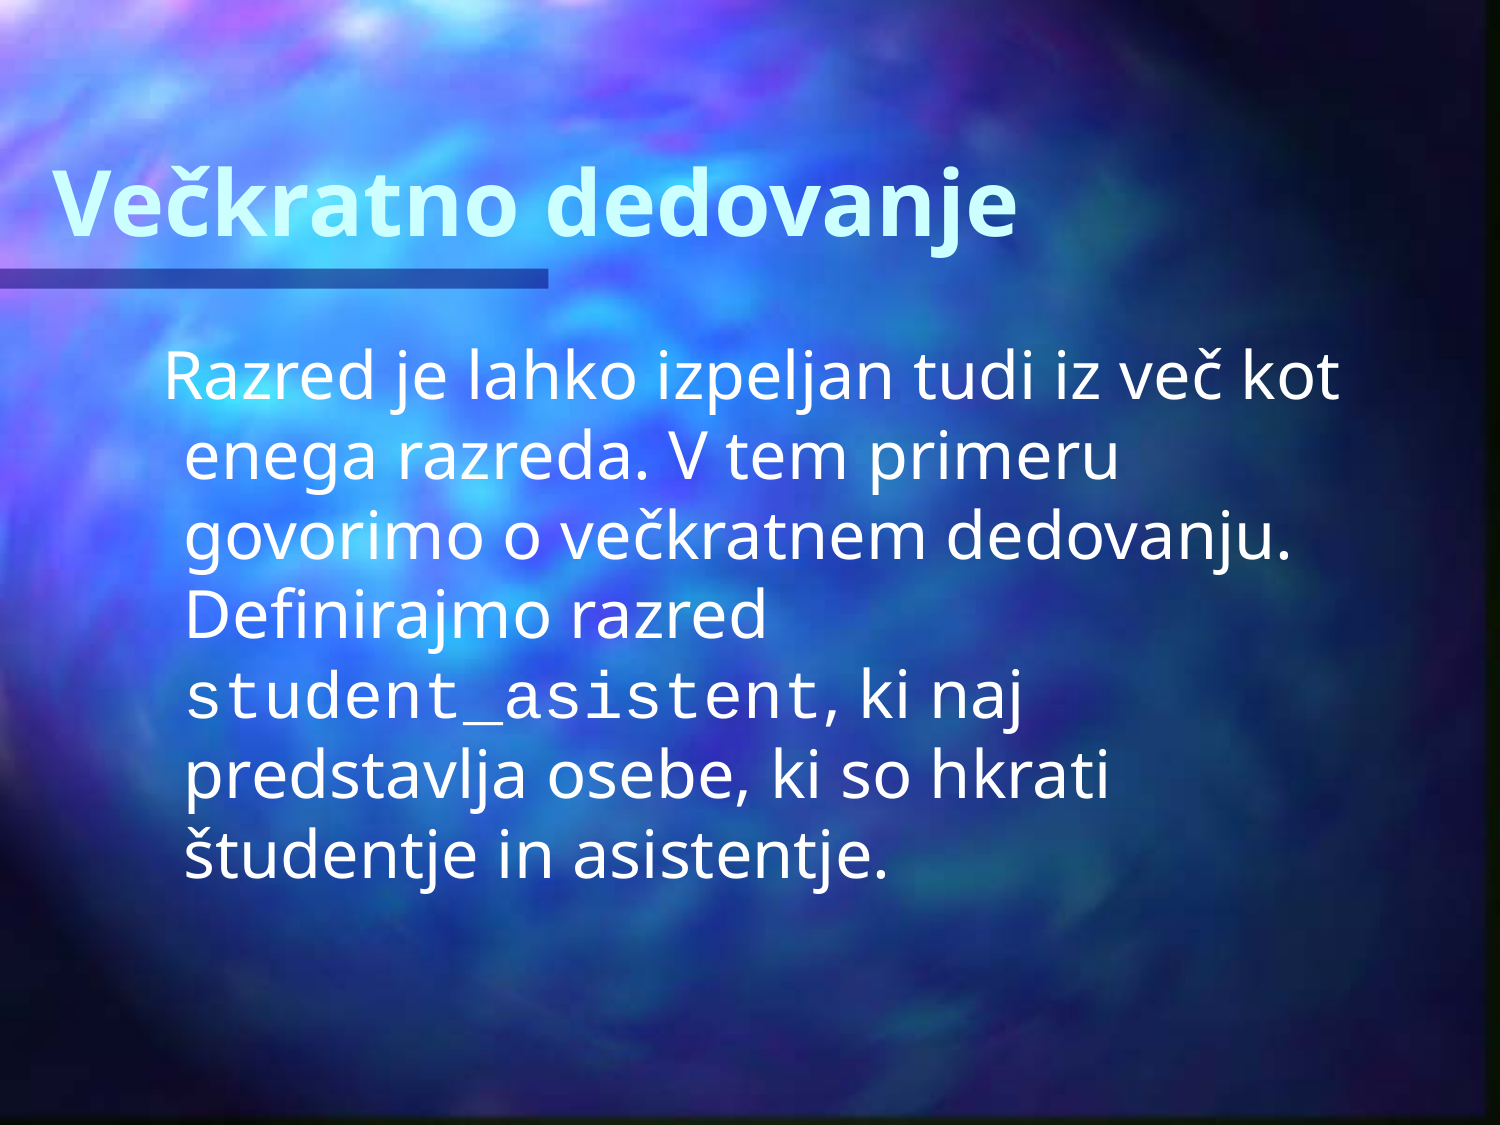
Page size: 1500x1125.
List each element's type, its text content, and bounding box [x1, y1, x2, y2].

list Razred je lahko izpeljan tudi iz več kot enega razreda. V tem primeru govorimo o večkratnem dedovanju. Definirajmo razred student_asistent, ki naj predstavlja osebe, ki so hkrati študentje in asistentje. [112, 324, 1388, 1000]
picture [0, 0, 1500, 1125]
title Večkratno dedovanje [37, 75, 1313, 263]
